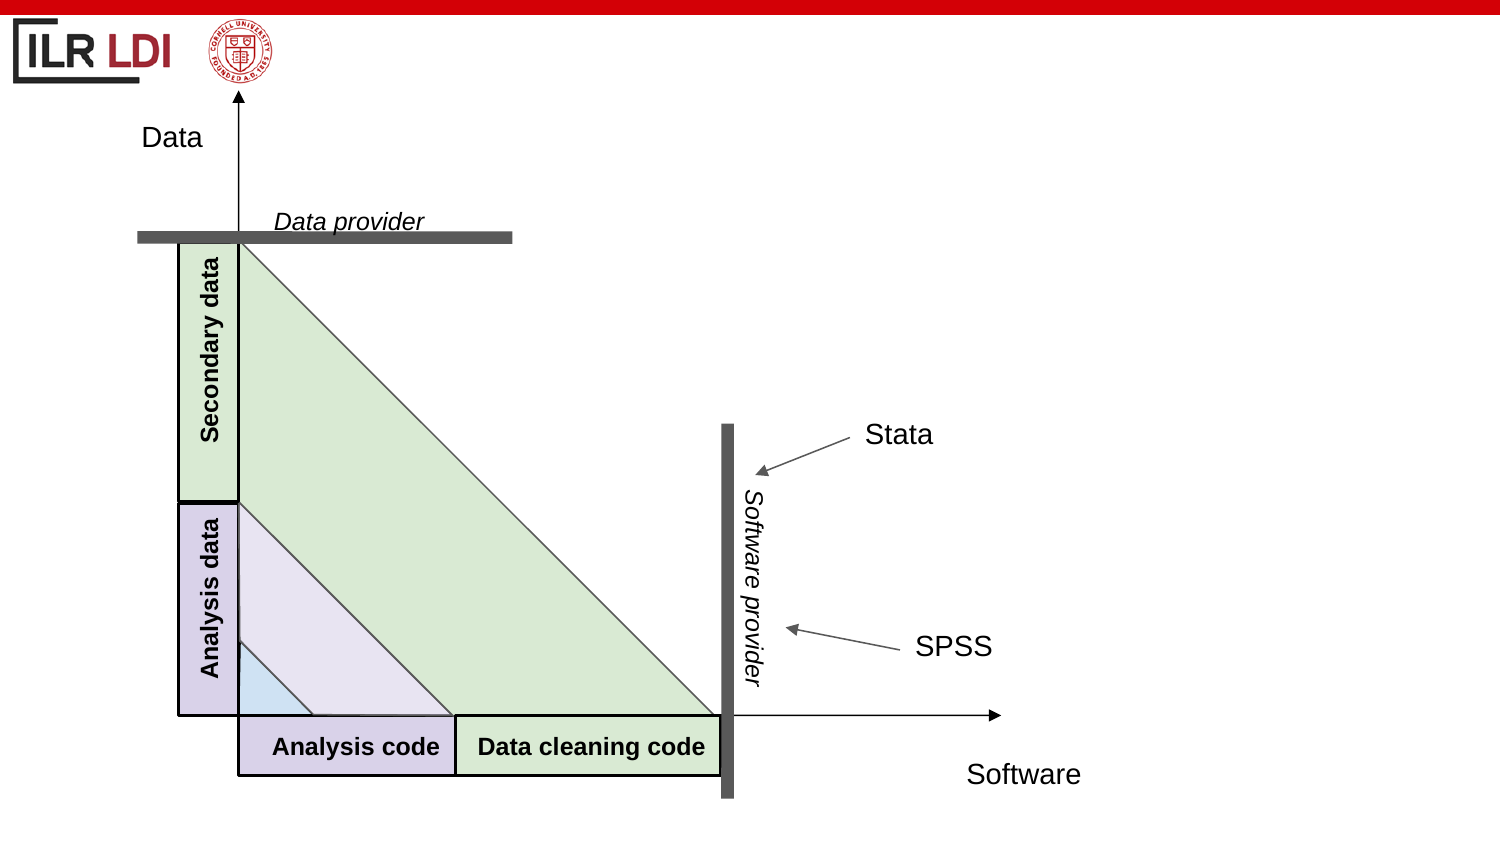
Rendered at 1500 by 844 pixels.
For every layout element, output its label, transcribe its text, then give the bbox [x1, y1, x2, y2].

text_box Stata [849, 399, 1038, 465]
text_box Software provider [725, 474, 786, 780]
text_box Software [951, 740, 1500, 806]
text_box [238, 244, 715, 717]
text_box Data [126, 102, 227, 168]
text_box Data cleaning code [455, 715, 721, 776]
text_box Data provider [258, 190, 564, 251]
picture [0, 15, 301, 102]
text_box Analysis data [178, 503, 239, 716]
text_box Analysis code [238, 715, 455, 776]
text_box Secondary data [178, 244, 239, 502]
text_box SPSS [900, 612, 1025, 678]
